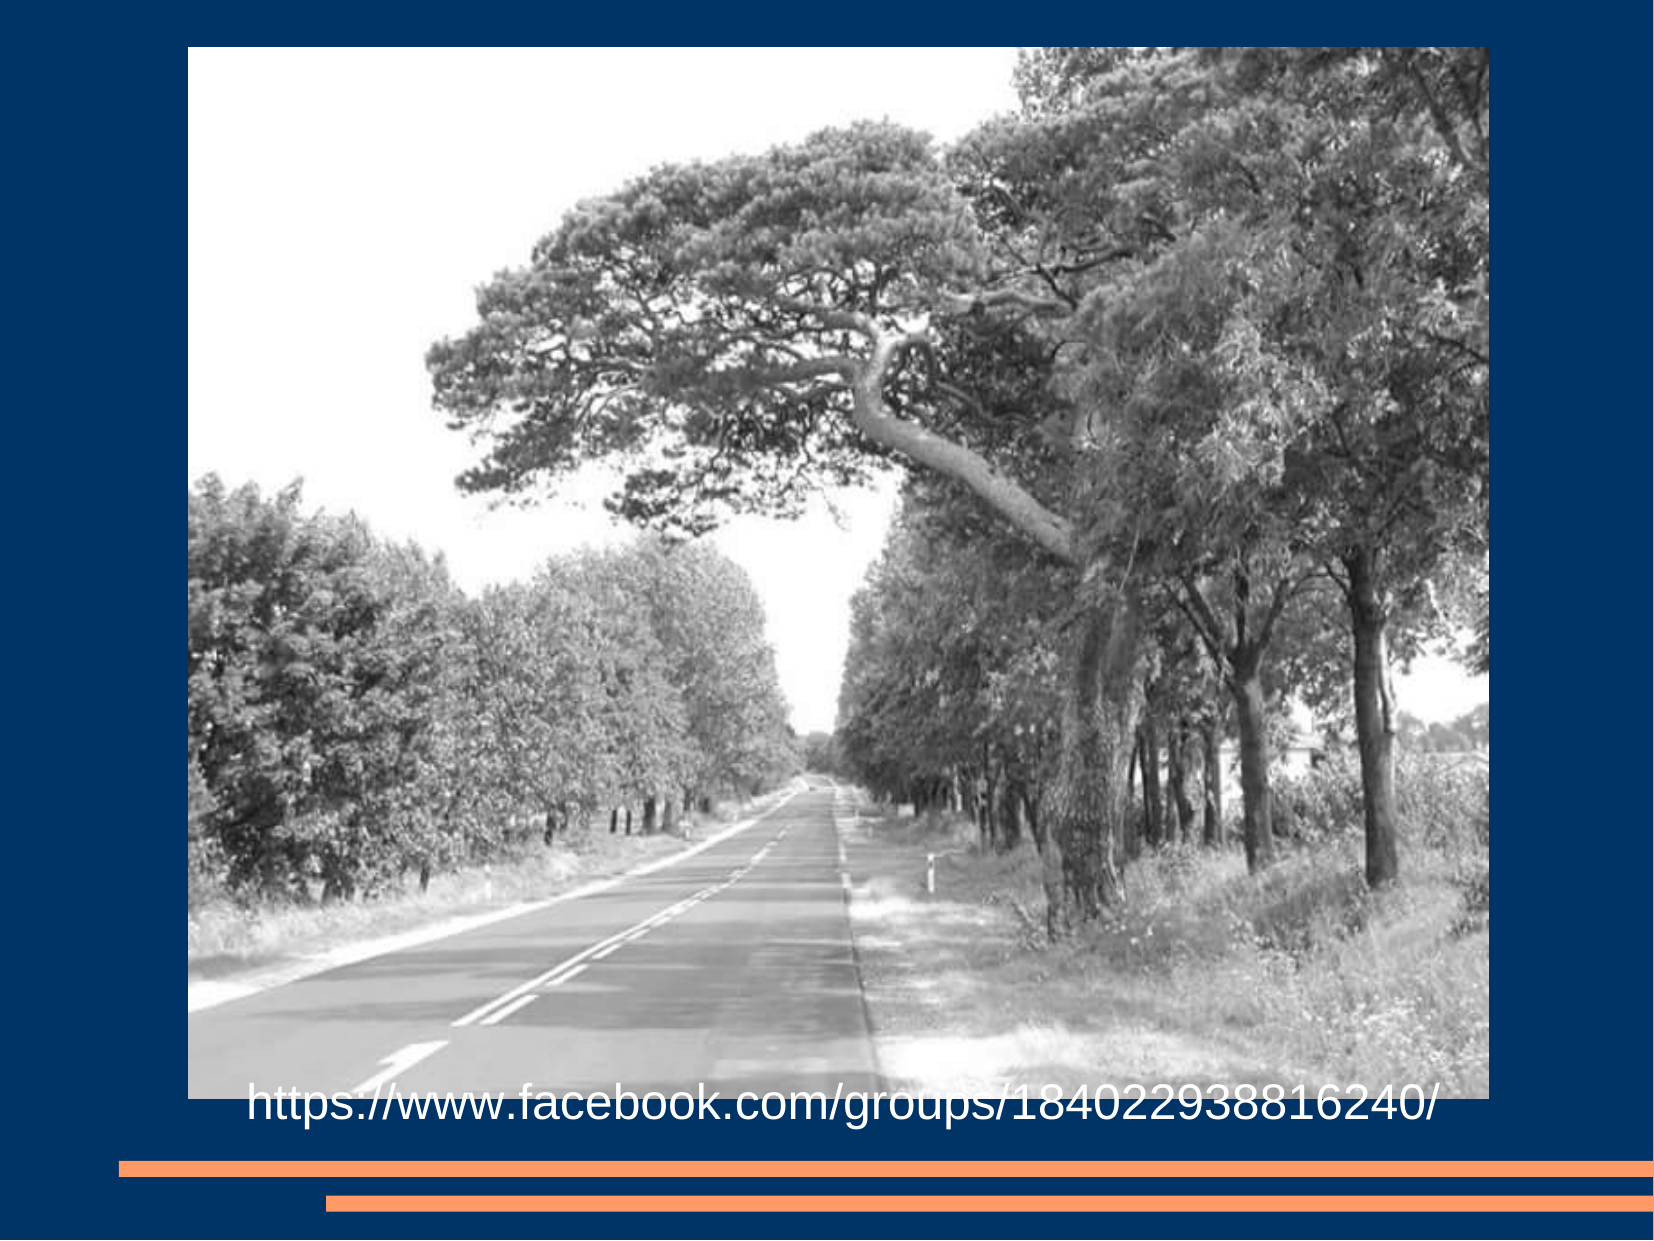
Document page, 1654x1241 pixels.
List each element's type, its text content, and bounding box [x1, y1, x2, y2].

text_box https://www.facebook.com/groups/184022938816240/ [246, 1074, 1441, 1131]
picture [188, 47, 1489, 1099]
